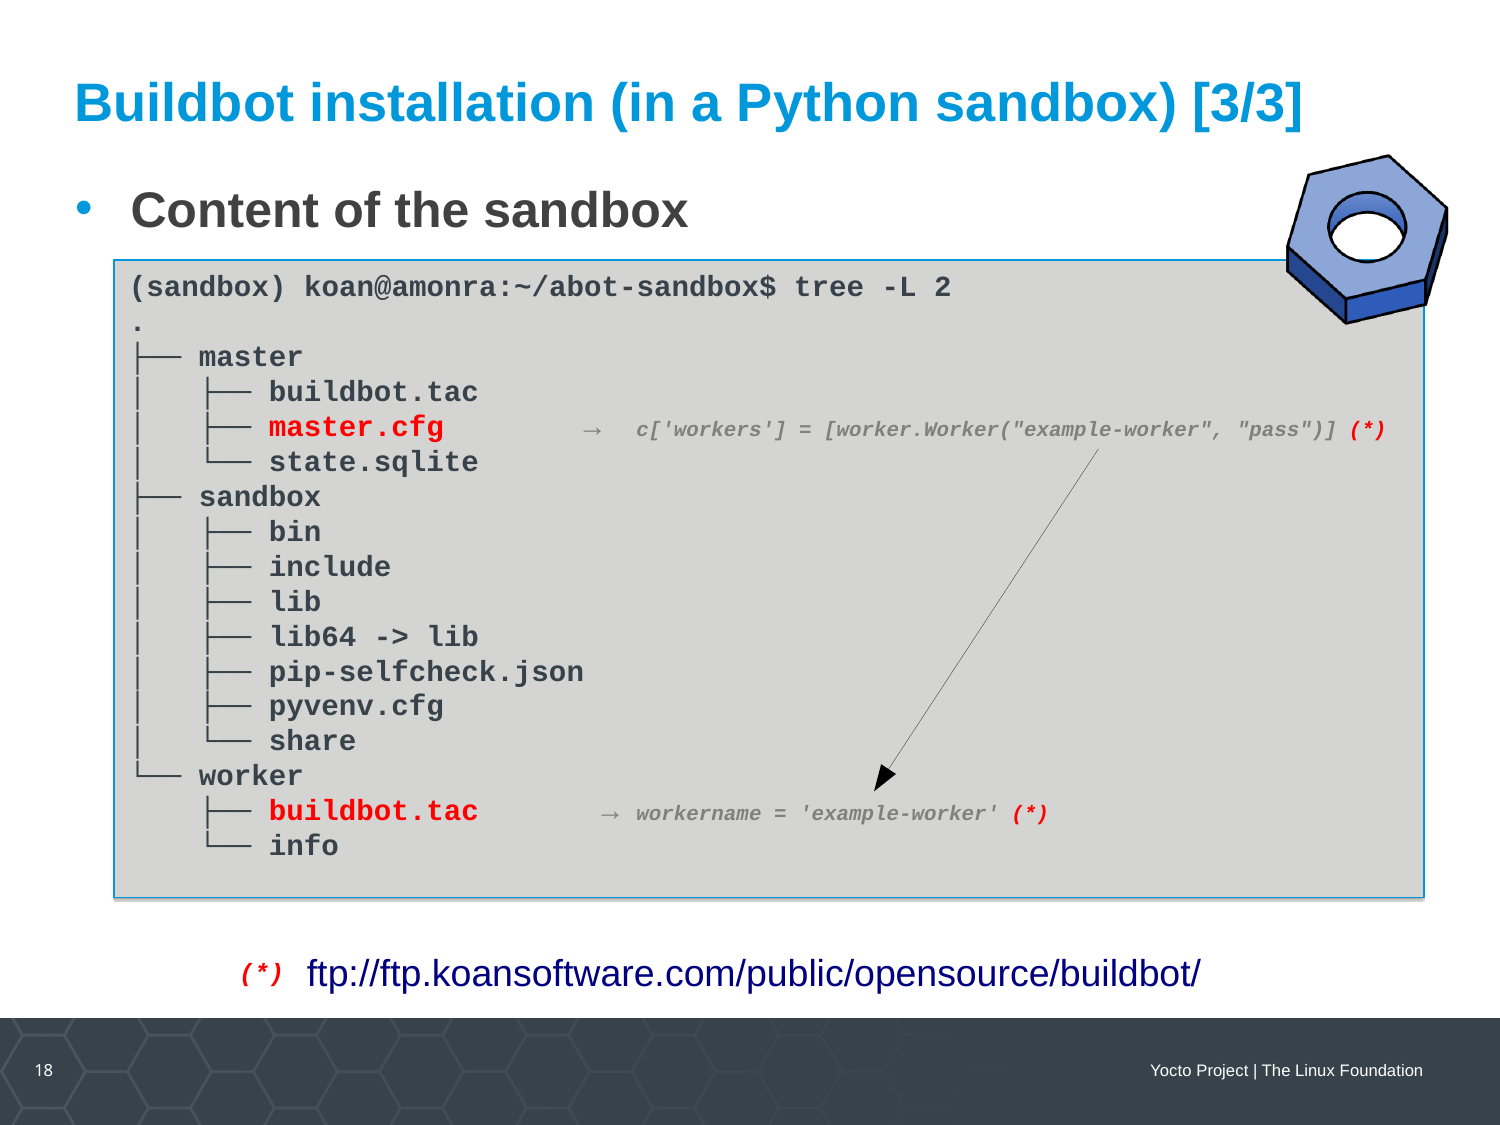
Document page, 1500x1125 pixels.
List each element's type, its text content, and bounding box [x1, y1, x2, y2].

text_box Buildbot installation (in a Python sandbox) [3/3] [74, 67, 1424, 177]
text_box (*) [224, 953, 304, 1026]
picture [0, 0, 1500, 1125]
text_box ftp://ftp.koansoftware.com/public/opensource/buildbot/ [292, 944, 1217, 1002]
text_box (sandbox) koan@amonra:~/abot-sandbox$ tree -L 2 . ├── master │ ├── buildbot.tac │ ├── master.cfg → c['workers'] = [worker.Worker("example-worker", "pass")] (*) │ └── state.sqlite ├── sandbox │ ├── bin │ ├── include │ ├── lib │ ├── lib64 -> lib │ ├── pip-selfcheck.json │ ├── pyvenv.cfg │ └── share └── worker ├── buildbot.tac → workername = 'example-worker' (*) └── info [114, 259, 1424, 898]
text_box Content of the sandbox [74, 177, 1281, 839]
